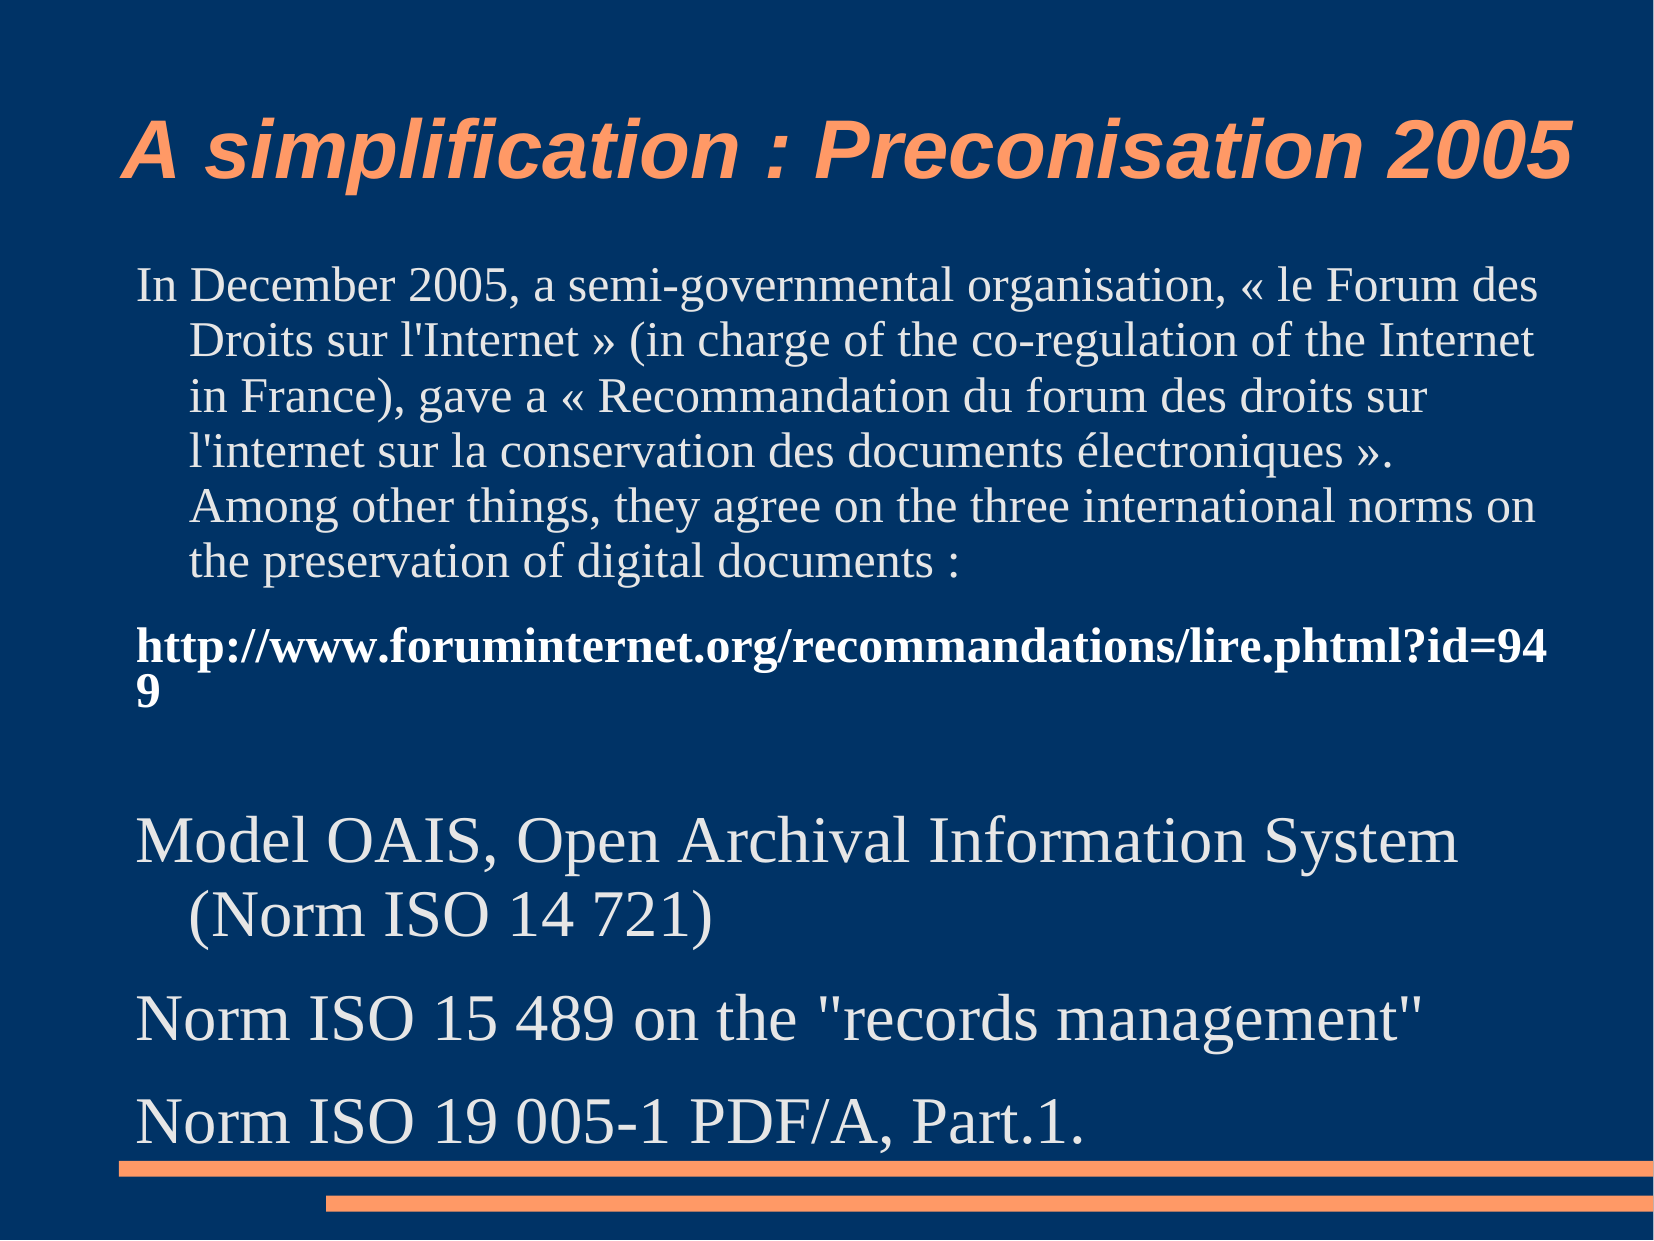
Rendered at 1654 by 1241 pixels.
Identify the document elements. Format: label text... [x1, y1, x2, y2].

title A simplification : Preconisation 2005 [121, 46, 1625, 254]
list In December 2005, a semi-governmental organisation, « le Forum des Droits sur l'Internet » (in charge of the co-regulation of the Internet in France), gave a « Recommandation du forum des droits sur l'internet sur la conservation des documents électroniques ». Among other things, they agree on the three international norms on the preservation of digital documents : http://www.foruminternet.org/recommandations/lire.phtml?id=949 Model OAIS, Open Archival Information System (Norm ISO 14 721) Norm ISO 15 489 on the "records management" Norm ISO 19 005-1 PDF/A, Part.1. [118, 256, 1558, 1123]
